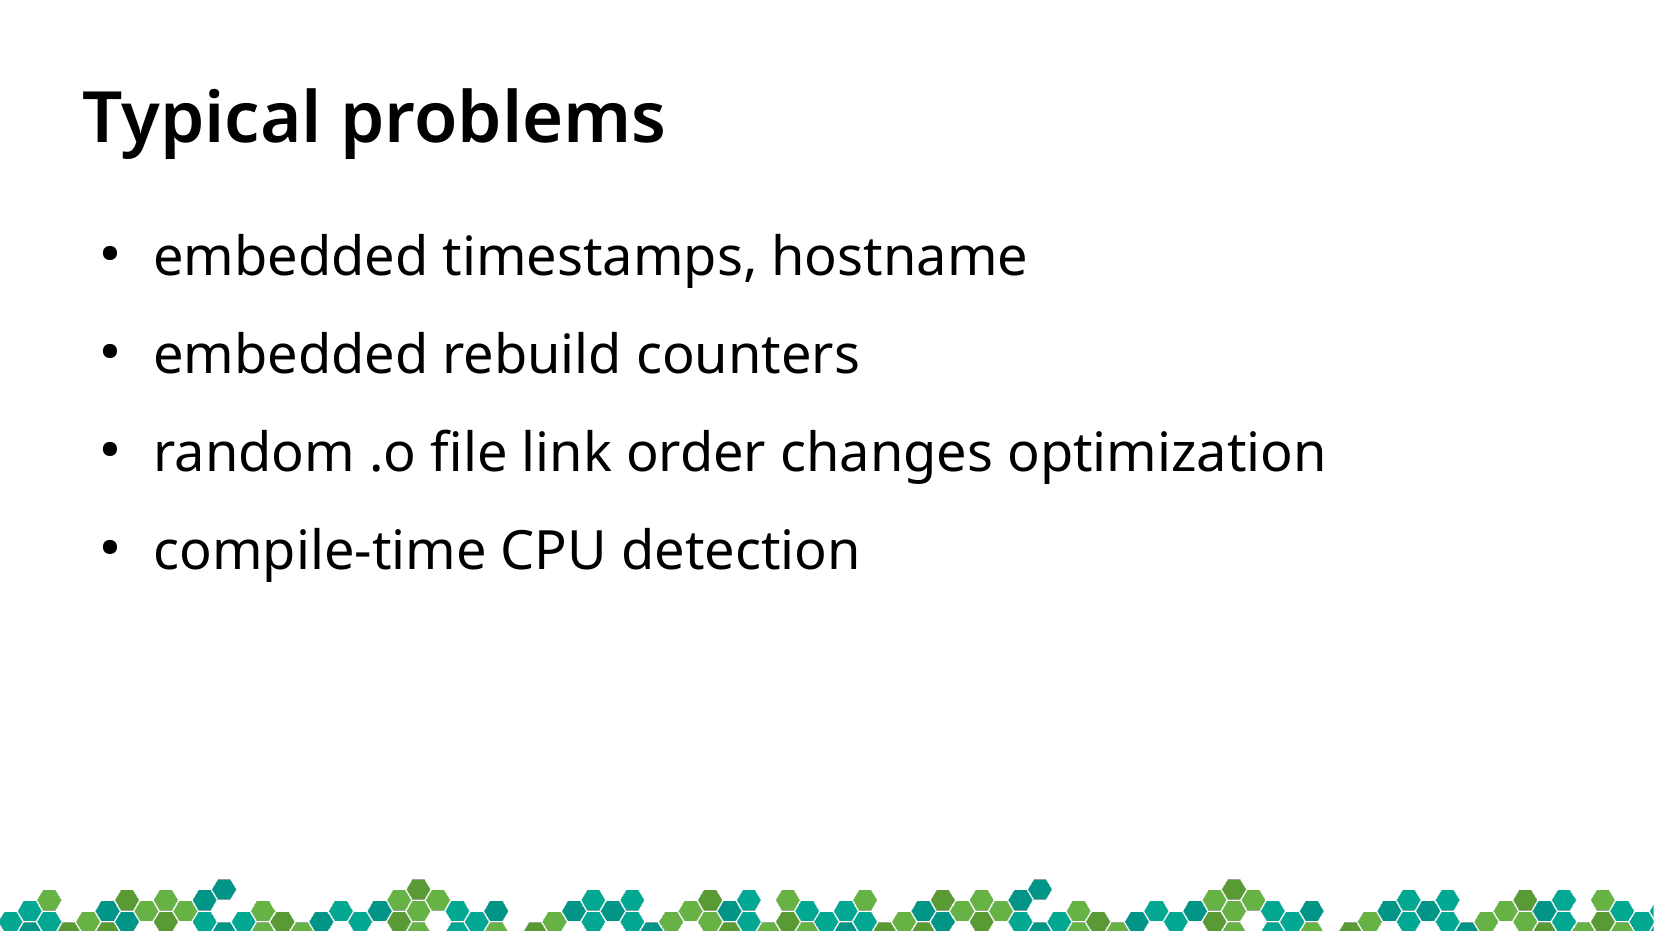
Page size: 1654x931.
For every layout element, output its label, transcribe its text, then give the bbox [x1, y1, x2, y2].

list embedded timestamps, hostname embedded rebuild counters random .o file link order changes optimization compile-time CPU detection [82, 217, 1571, 758]
picture [0, 871, 1654, 931]
title Typical problems [82, 37, 1571, 193]
